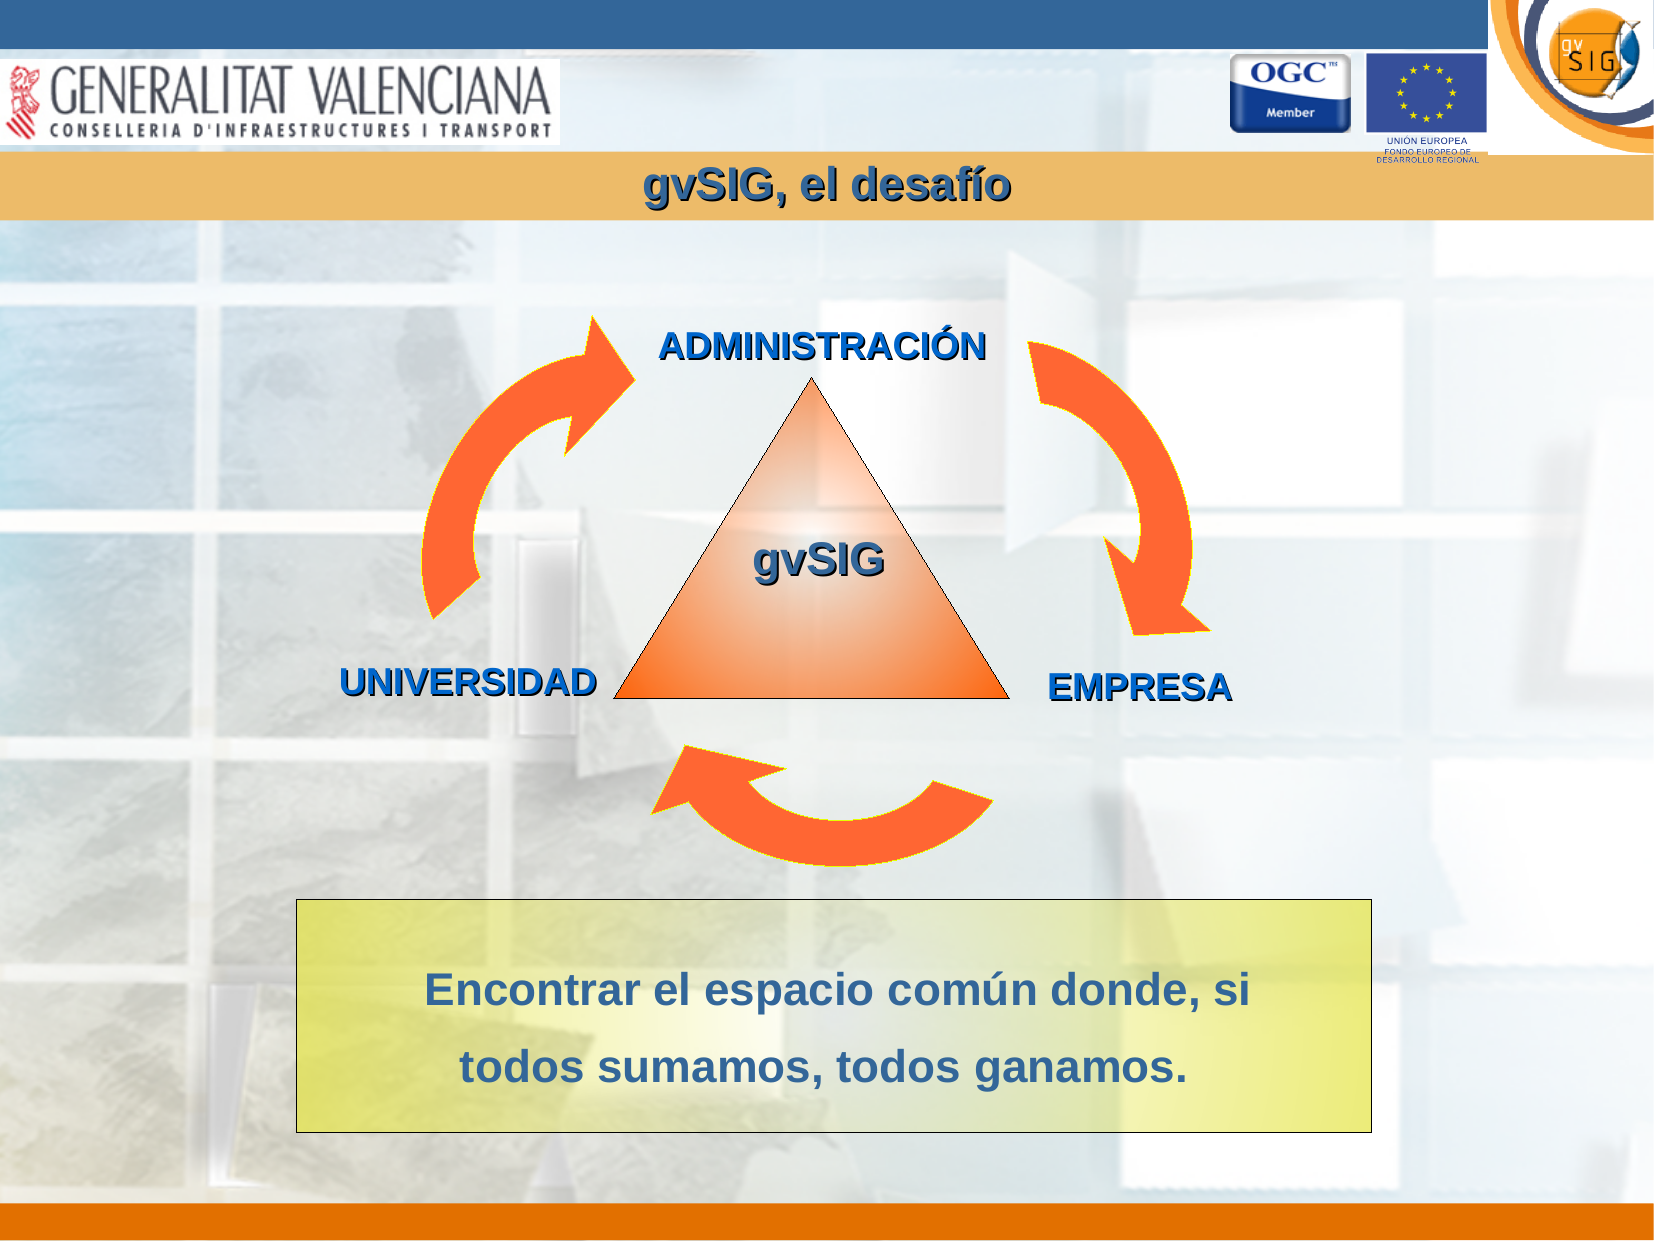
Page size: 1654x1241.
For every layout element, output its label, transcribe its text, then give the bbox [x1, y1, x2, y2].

text_box [296, 899, 1372, 931]
picture [0, 59, 560, 145]
text_box [650, 744, 994, 867]
text_box gvSIG, el desafío [0, 150, 1654, 233]
text_box EMPRESA [1032, 657, 1320, 722]
text_box Encontrar el espacio común donde, si todos sumamos, todos ganamos. [268, 931, 1372, 1095]
text_box gvSIG [723, 525, 915, 600]
text_box [296, 1095, 1372, 1133]
text_box UNIVERSIDAD [324, 653, 698, 717]
picture [1364, 0, 1654, 150]
text_box [421, 315, 636, 620]
text_box ADMINISTRACIÓN [642, 317, 1051, 381]
picture [1230, 54, 1351, 133]
text_box [1027, 341, 1212, 636]
text_box [641, 381, 1010, 699]
